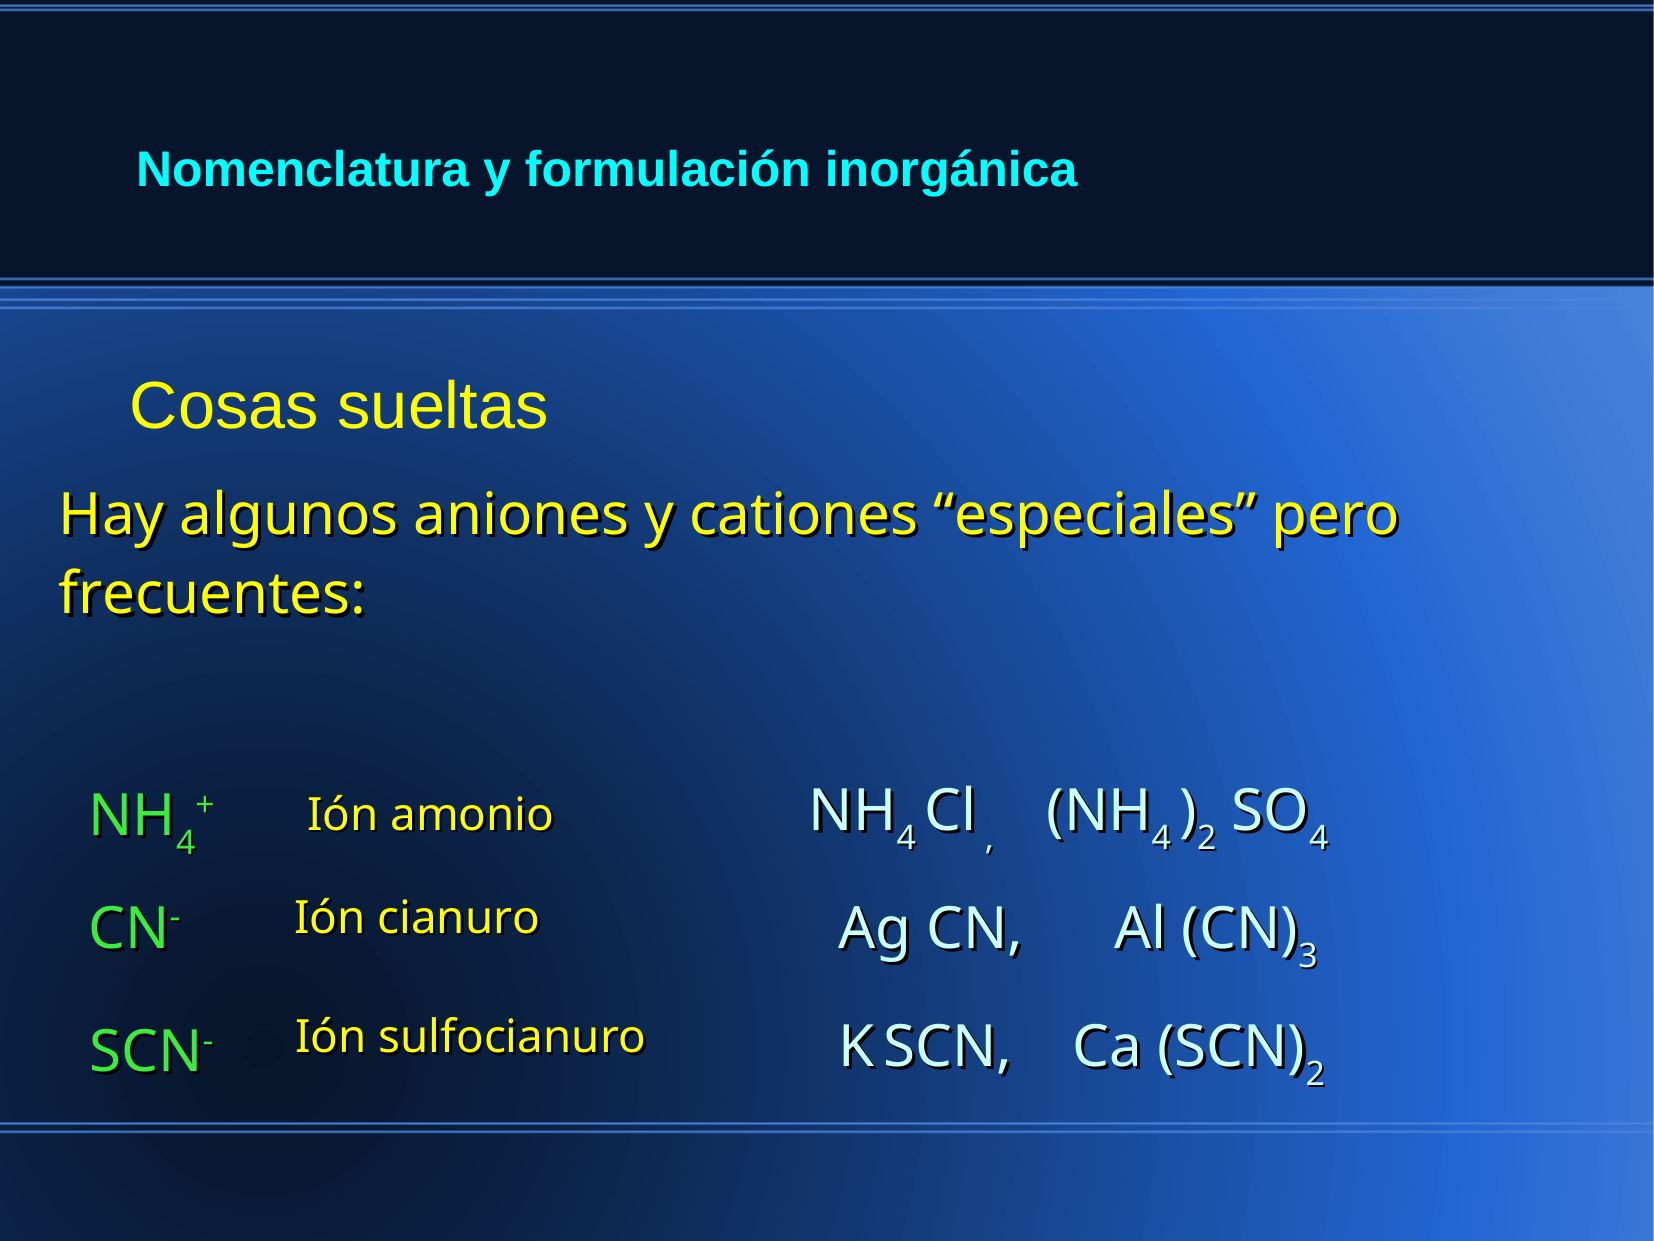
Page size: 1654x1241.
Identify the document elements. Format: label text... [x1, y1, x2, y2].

text_box Hay algunos aniones y cationes “especiales” pero frecuentes: [59, 472, 1595, 627]
text_box SCN- [59, 1009, 266, 1087]
text_box K SCN, Ca (SCN)2 [767, 1003, 1506, 1095]
text_box Ión cianuro [223, 884, 562, 945]
text_box NH4 Cl , (NH4 )2 SO4 [738, 767, 1447, 859]
list Cosas sueltas [59, 368, 709, 443]
title Nomenclatura y formulación inorgánica [32, 118, 1182, 220]
picture [0, 0, 1654, 1241]
text_box Ag CN, Al (CN)3 [767, 885, 1447, 977]
text_box NH4+ [17, 773, 697, 864]
text_box CN- [17, 885, 237, 964]
text_box Ión amonio [236, 781, 591, 843]
text_box Ión sulfocianuro [295, 1003, 763, 1065]
